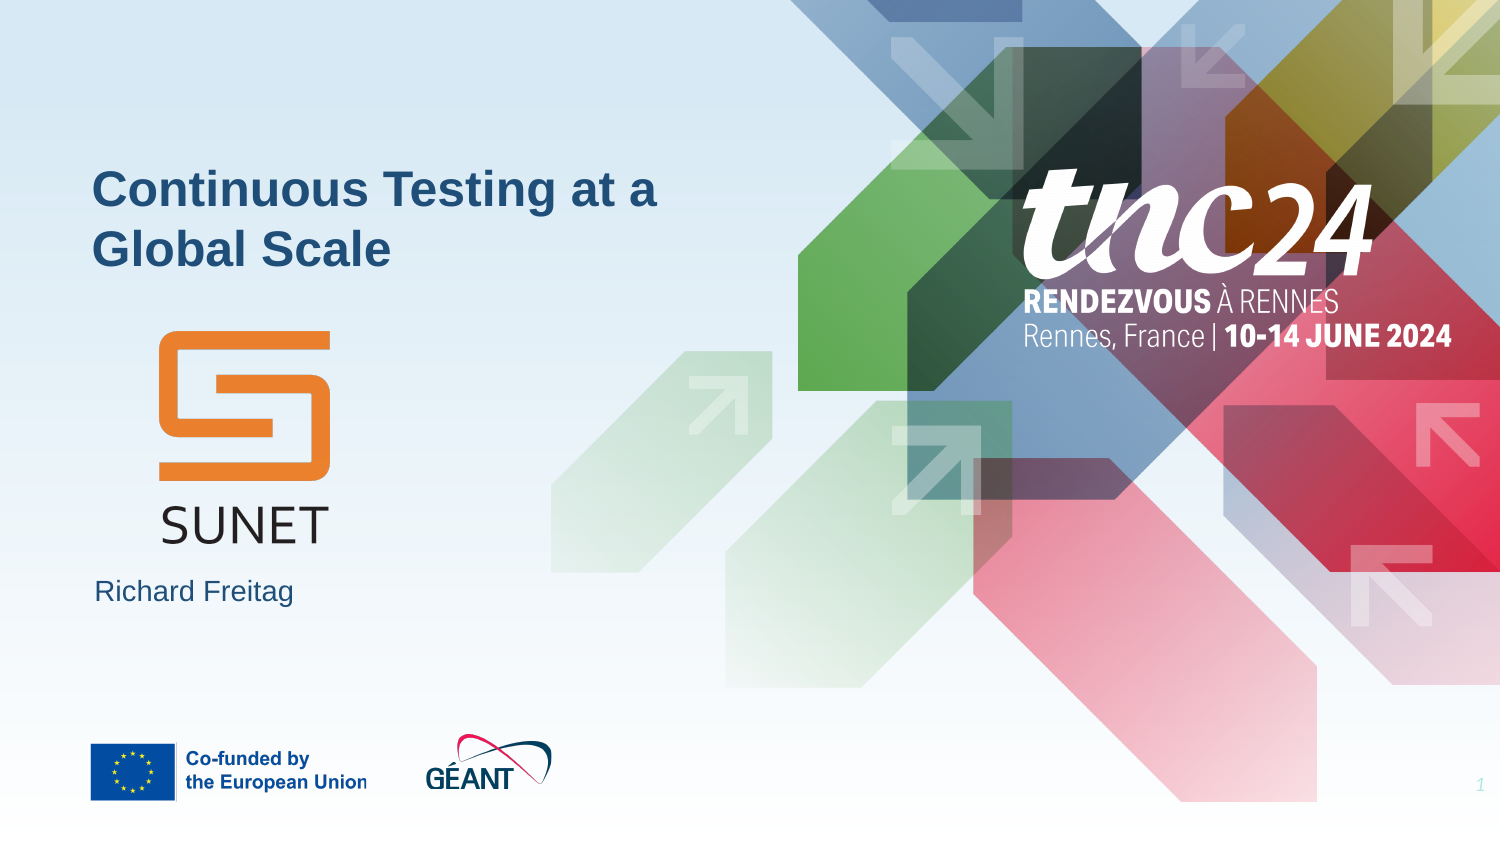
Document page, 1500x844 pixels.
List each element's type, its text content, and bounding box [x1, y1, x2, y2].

list Continuous Testing at a Global Scale [76, 149, 825, 266]
list Richard Freitag [79, 569, 702, 613]
slide_number <number> [1162, 760, 1500, 806]
picture [159, 331, 330, 544]
